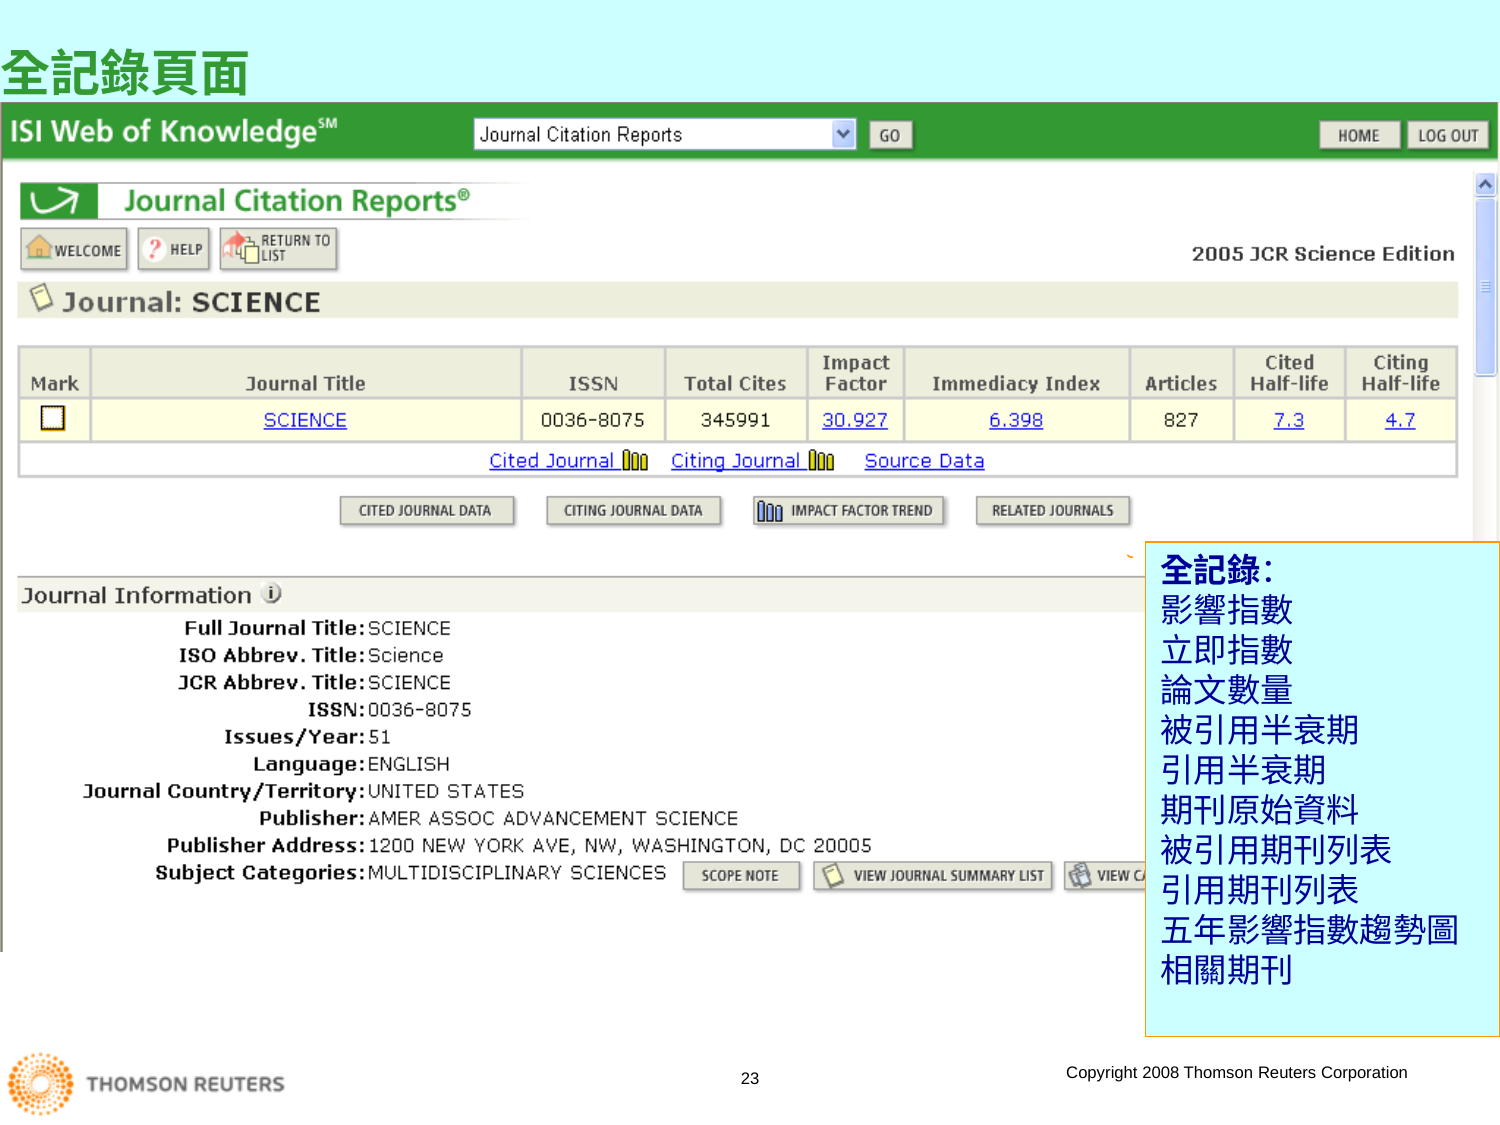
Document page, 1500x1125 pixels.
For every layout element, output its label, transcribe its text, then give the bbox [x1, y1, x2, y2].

title 全記錄頁面 [0, 0, 1500, 102]
picture [0, 102, 1500, 952]
text_box 全記錄： 影響指數 立即指數 論文數量 被引用半衰期 引用半衰期 期刊原始資料 被引用期刊列表 引用期刊列表 五年影響指數趨勢圖 相關期刊 [1146, 542, 1500, 1036]
